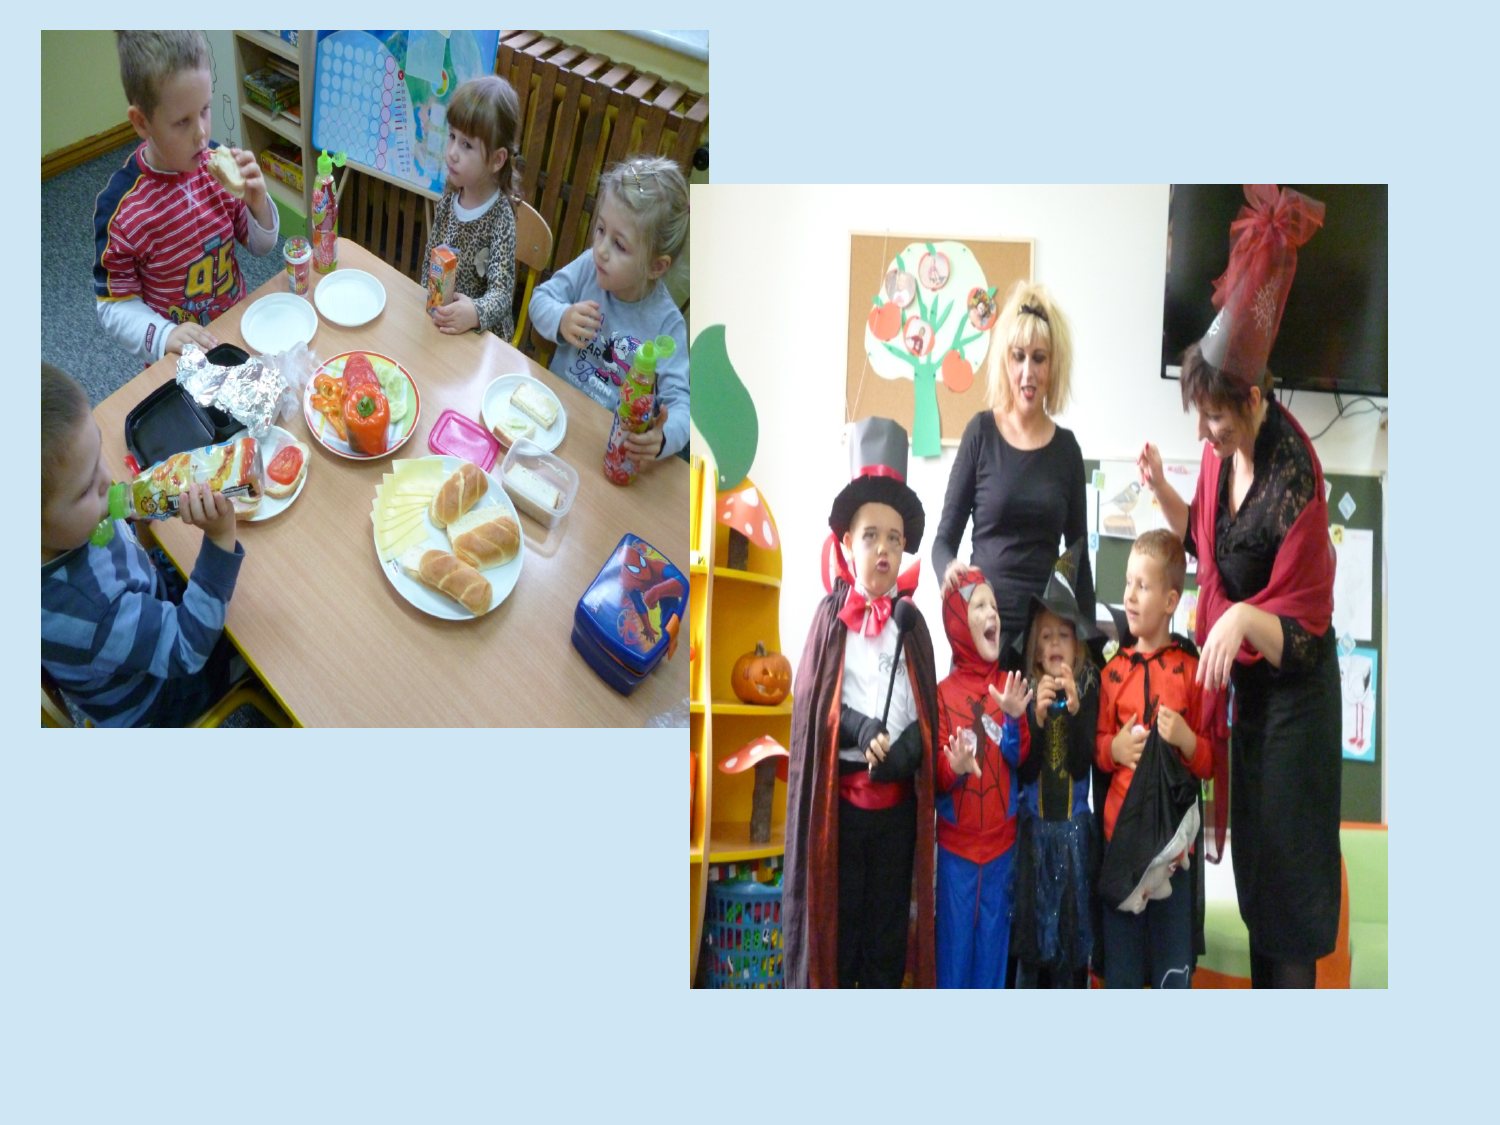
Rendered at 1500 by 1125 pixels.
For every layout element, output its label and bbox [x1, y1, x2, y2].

picture [41, 30, 1388, 989]
